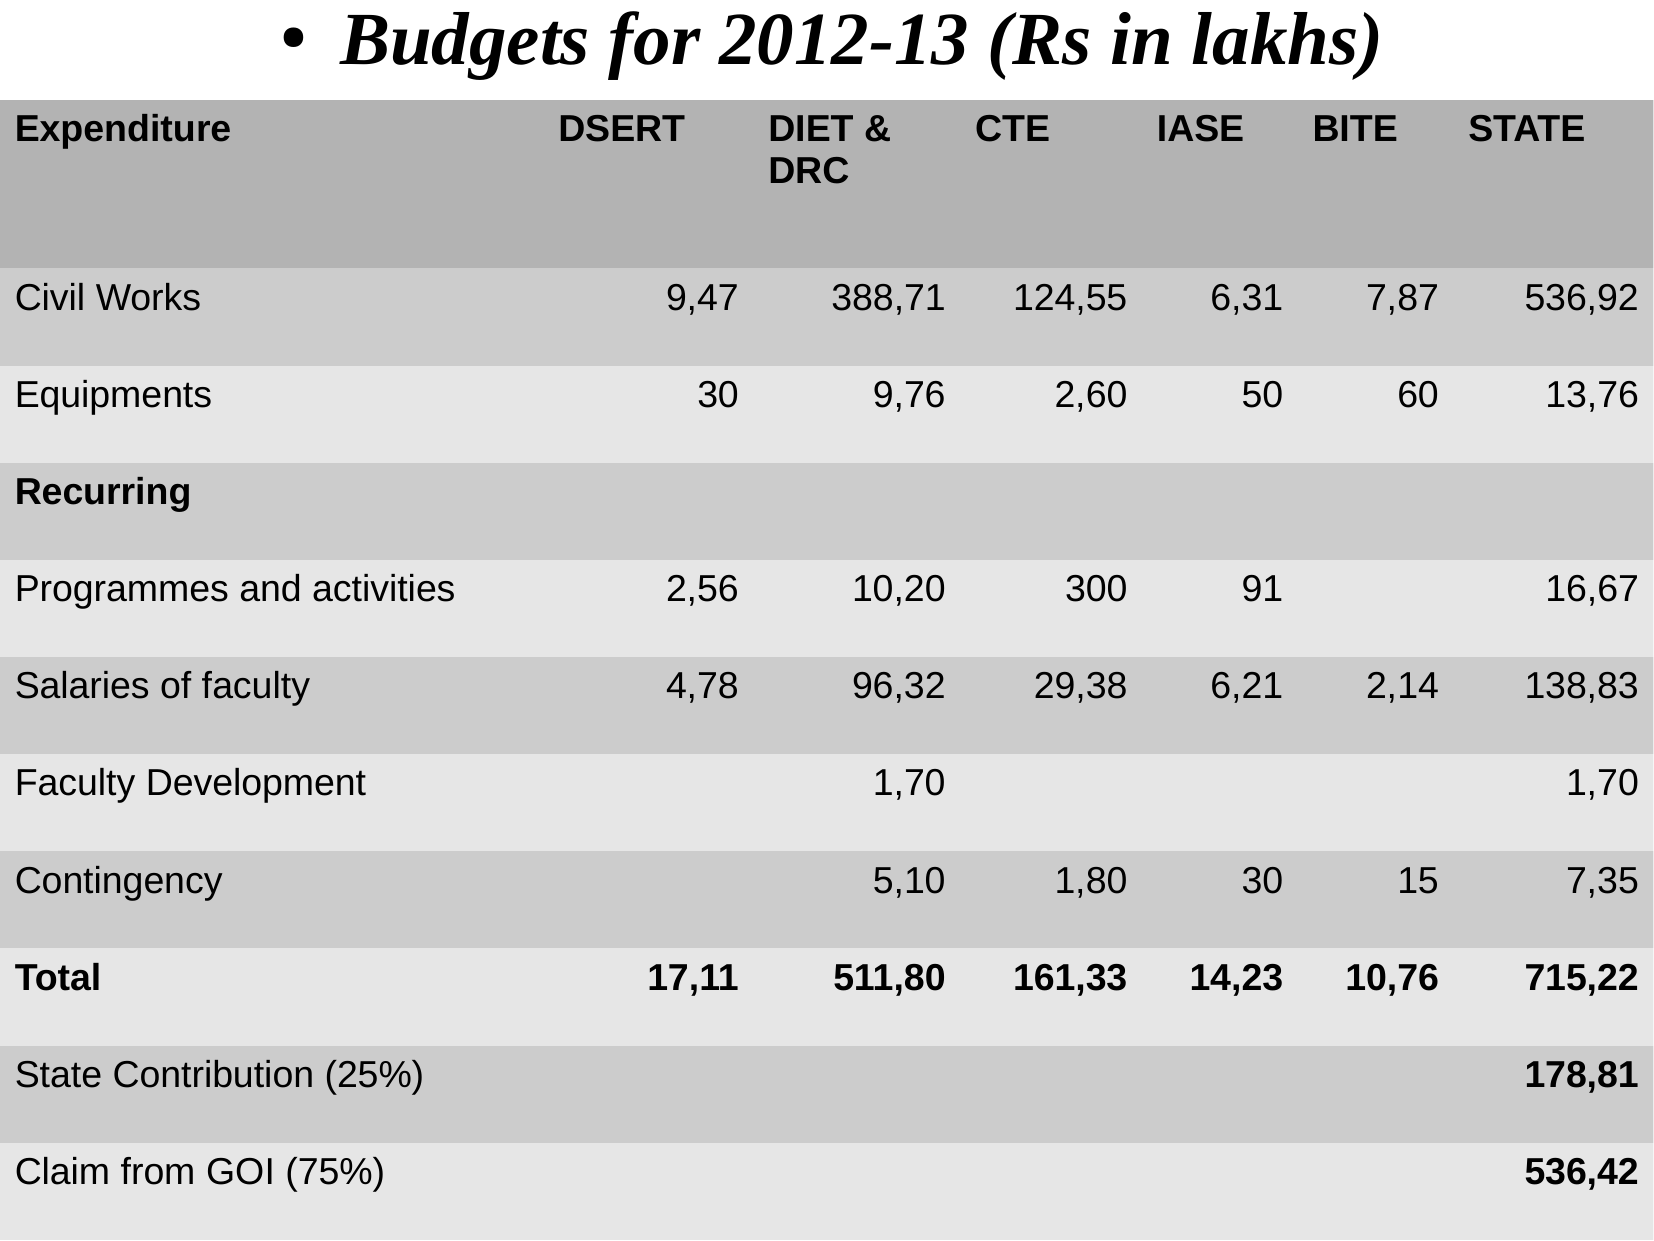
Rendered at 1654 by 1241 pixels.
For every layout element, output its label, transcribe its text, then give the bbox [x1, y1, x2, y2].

table_cell 4,78 [543, 657, 753, 754]
table_cell 7,35 [1454, 851, 1654, 948]
table_cell 300 [960, 560, 1142, 657]
table_cell State Contribution (25%) [0, 1046, 543, 1143]
table_cell 29,38 [960, 657, 1142, 754]
table_cell [960, 1046, 1142, 1143]
table_header CTE [960, 100, 1142, 268]
table_cell [1298, 560, 1454, 657]
table_cell Total [0, 948, 543, 1046]
table_cell 96,32 [753, 657, 960, 754]
table_cell [543, 754, 753, 851]
table_cell 50 [1142, 366, 1298, 463]
table_cell [1454, 463, 1654, 560]
table_cell 5,10 [753, 851, 960, 948]
table_header Expenditure [0, 100, 543, 268]
table_header IASE [1142, 100, 1298, 268]
table_cell [1142, 1143, 1298, 1240]
table_cell 2,14 [1298, 657, 1454, 754]
table_cell 1,80 [960, 851, 1142, 948]
table_cell 9,76 [753, 366, 960, 463]
table_cell [753, 1046, 960, 1143]
table_cell 2,60 [960, 366, 1142, 463]
table_cell 15 [1298, 851, 1454, 948]
table_cell 388,71 [753, 268, 960, 366]
table_cell 16,67 [1454, 560, 1654, 657]
table_cell [543, 1143, 753, 1240]
table_cell [1142, 463, 1298, 560]
table_cell Faculty Development [0, 754, 543, 851]
table_cell 536,92 [1454, 268, 1654, 366]
table_cell 14,23 [1142, 948, 1298, 1046]
table_cell 91 [1142, 560, 1298, 657]
table_cell 715,22 [1454, 948, 1654, 1046]
table_cell Programmes and activities [0, 560, 543, 657]
table_header STATE [1454, 100, 1654, 268]
table_cell 6,31 [1142, 268, 1298, 366]
table_cell [543, 851, 753, 948]
table_cell [753, 1143, 960, 1240]
table_cell 17,11 [543, 948, 753, 1046]
table_cell [1142, 1046, 1298, 1143]
table_cell [960, 1143, 1142, 1240]
table_cell [1142, 754, 1298, 851]
table_header BITE [1298, 100, 1454, 268]
table_cell [1298, 1143, 1454, 1240]
table_cell [543, 463, 753, 560]
table_cell Recurring [0, 463, 543, 560]
table_cell [1298, 1046, 1454, 1143]
table_cell 60 [1298, 366, 1454, 463]
table_cell 1,70 [1454, 754, 1654, 851]
title Budgets for 2012-13 (Rs in lakhs) [118, 0, 1536, 100]
table_header DSERT [543, 100, 753, 268]
table_cell Civil Works [0, 268, 543, 366]
table_cell 178,81 [1454, 1046, 1654, 1143]
table_cell 13,76 [1454, 366, 1654, 463]
table_header DIET & DRC [753, 100, 960, 268]
table_cell 30 [543, 366, 753, 463]
table_cell [1298, 754, 1454, 851]
table_cell 1,70 [753, 754, 960, 851]
table_cell [1298, 463, 1454, 560]
table_cell Claim from GOI (75%) [0, 1143, 543, 1240]
table_cell 124,55 [960, 268, 1142, 366]
table_cell [543, 1046, 753, 1143]
table_cell Contingency [0, 851, 543, 948]
table_cell [960, 754, 1142, 851]
table_cell Salaries of faculty [0, 657, 543, 754]
table_cell 161,33 [960, 948, 1142, 1046]
table_cell 9,47 [543, 268, 753, 366]
table_cell [960, 463, 1142, 560]
table_cell 10,20 [753, 560, 960, 657]
table_cell 6,21 [1142, 657, 1298, 754]
table_cell 138,83 [1454, 657, 1654, 754]
table_cell 536,42 [1454, 1143, 1654, 1240]
table_cell 10,76 [1298, 948, 1454, 1046]
table_cell 511,80 [753, 948, 960, 1046]
table_cell Equipments [0, 366, 543, 463]
table_cell 2,56 [543, 560, 753, 657]
table_cell [753, 463, 960, 560]
table_cell 7,87 [1298, 268, 1454, 366]
table_cell 30 [1142, 851, 1298, 948]
